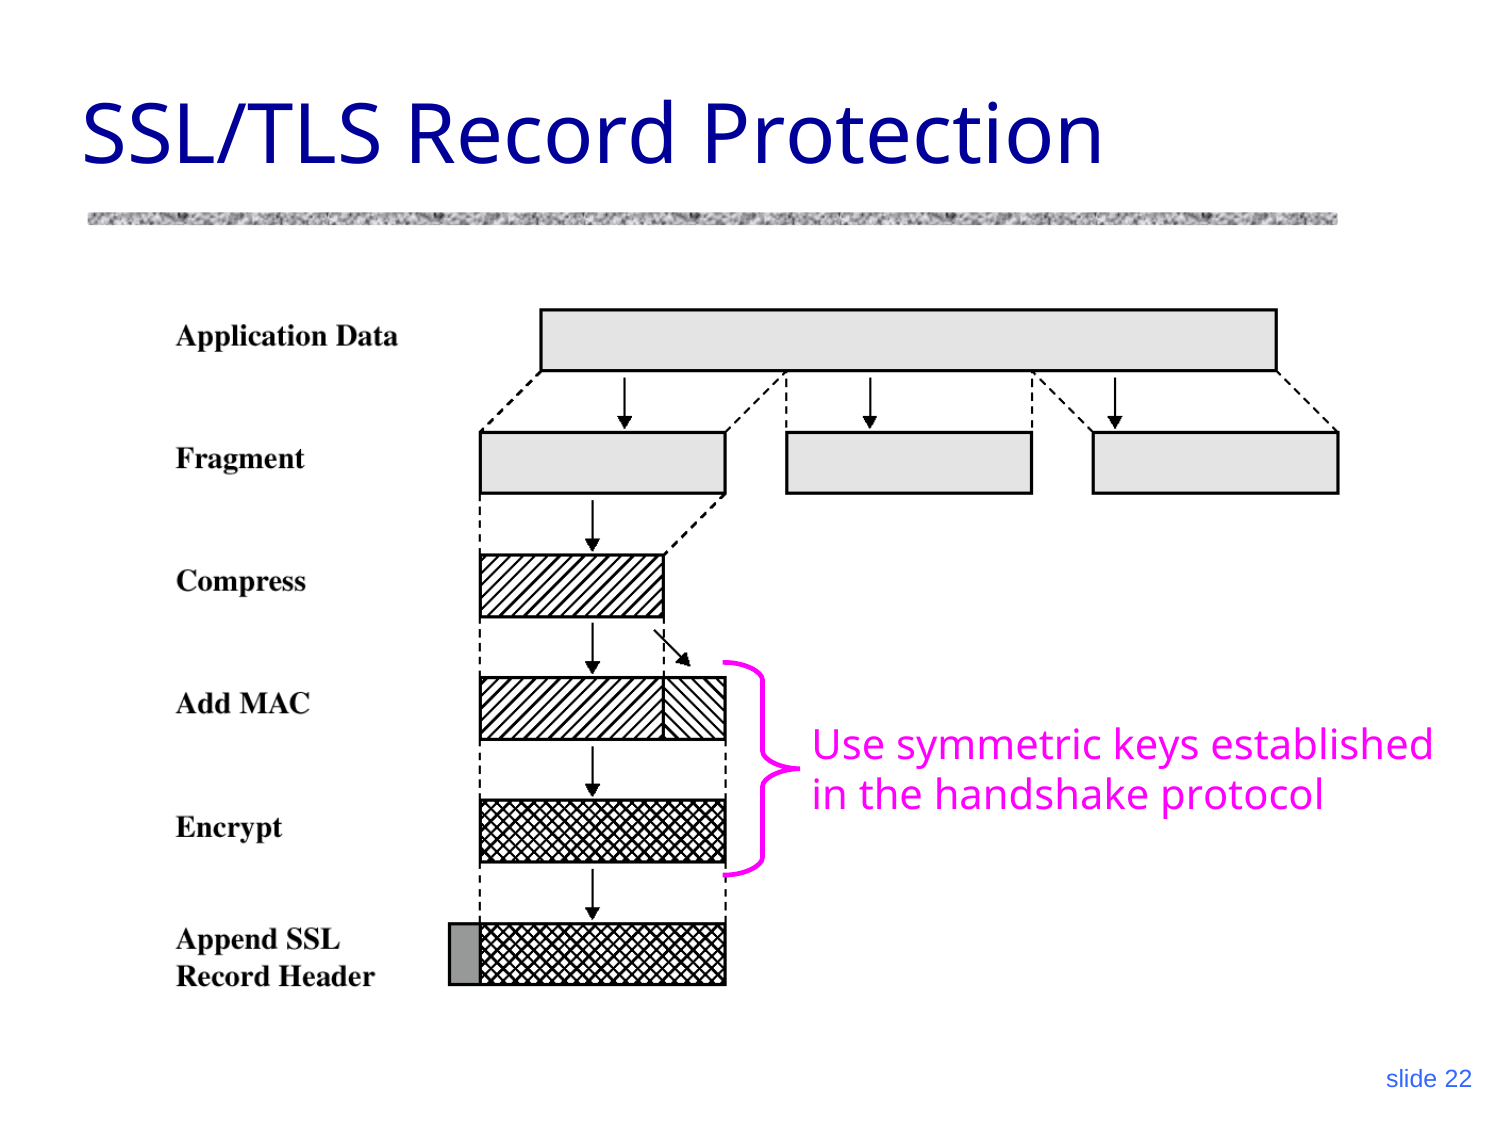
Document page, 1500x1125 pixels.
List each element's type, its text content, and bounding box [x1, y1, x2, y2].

title SSL/TLS Record Protection [66, 37, 1438, 188]
text_box slide <number> [1174, 1025, 1488, 1101]
text_box Use symmetric keys established in the handshake protocol [796, 719, 1461, 826]
picture [150, 287, 1363, 1016]
picture [87, 212, 1338, 226]
